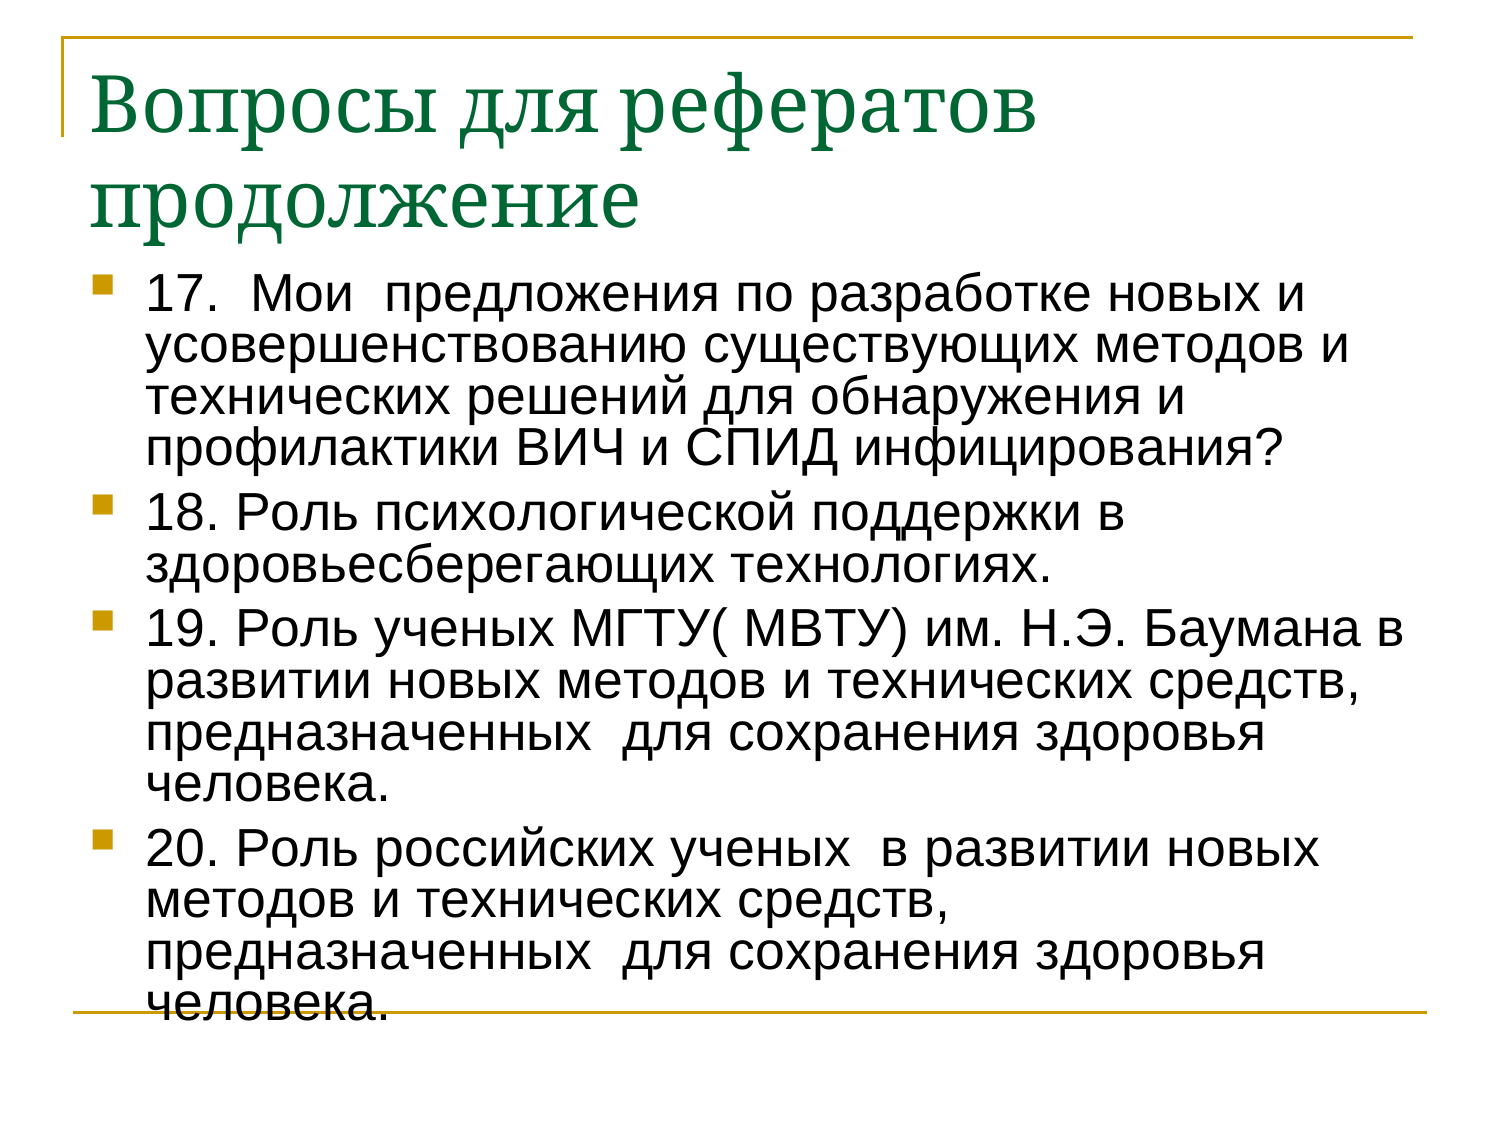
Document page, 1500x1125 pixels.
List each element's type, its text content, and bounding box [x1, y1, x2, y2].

title Вопросы для рефератов продолжение [75, 45, 1426, 252]
list 17. Мои предложения по разработке новых и усовершенствованию существующих методов и технических решений для обнаружения и профилактики ВИЧ и СПИД инфицирования? 18. Роль психологической поддержки в здоровьесберегающих технологиях. 19. Роль ученых МГТУ( МВТУ) им. Н.Э. Баумана в развитии новых методов и технических средств, предназначенных для сохранения здоровья человека. 20. Роль российских ученых в развитии новых методов и технических средств, предназначенных для сохранения здоровья человека. [75, 262, 1426, 1046]
